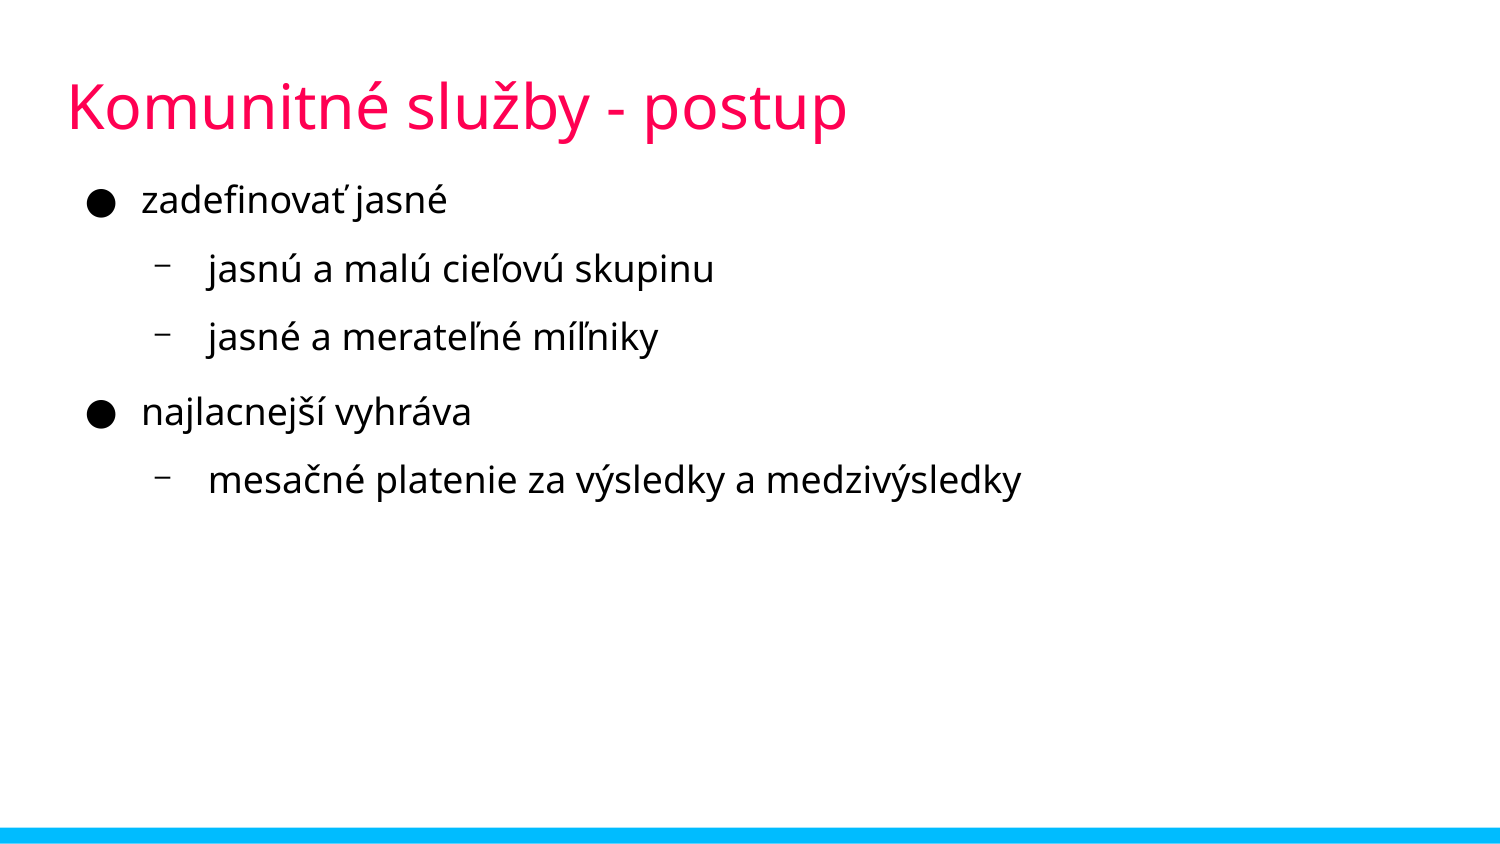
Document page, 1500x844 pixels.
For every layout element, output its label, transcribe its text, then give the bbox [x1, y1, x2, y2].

list zadefinovať jasné jasnú a malú cieľovú skupinu jasné a merateľné míľniky najlacnejší vyhráva mesačné platenie za výsledky a medzivýsledky [51, 154, 1449, 705]
title Komunitné služby - postup [51, 51, 1449, 154]
